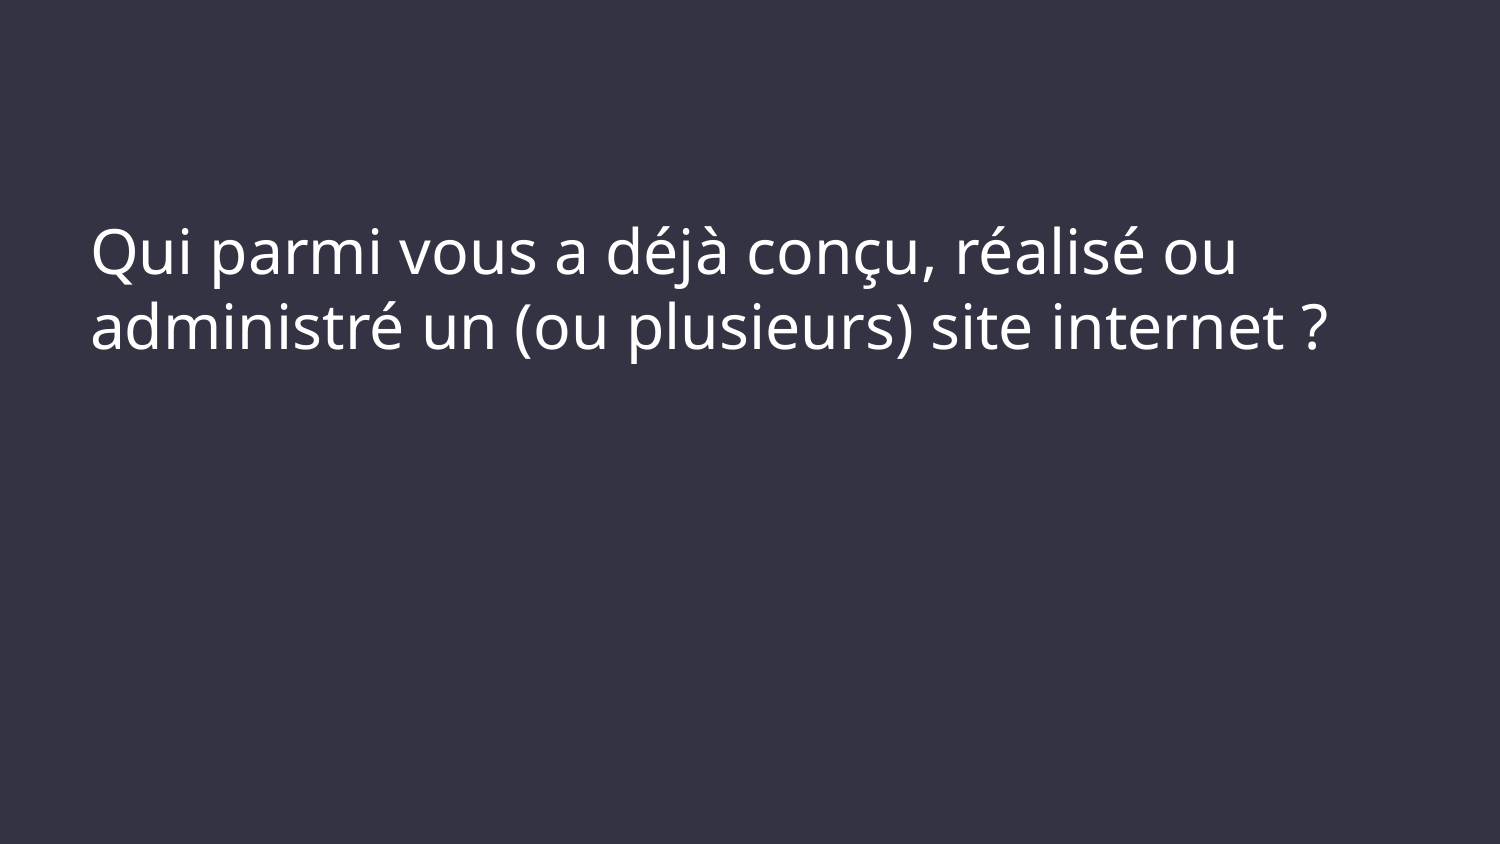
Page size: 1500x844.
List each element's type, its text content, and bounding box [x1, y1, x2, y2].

list Qui parmi vous a déjà conçu, réalisé ou administré un (ou plusieurs) site internet ? [75, 196, 1425, 808]
